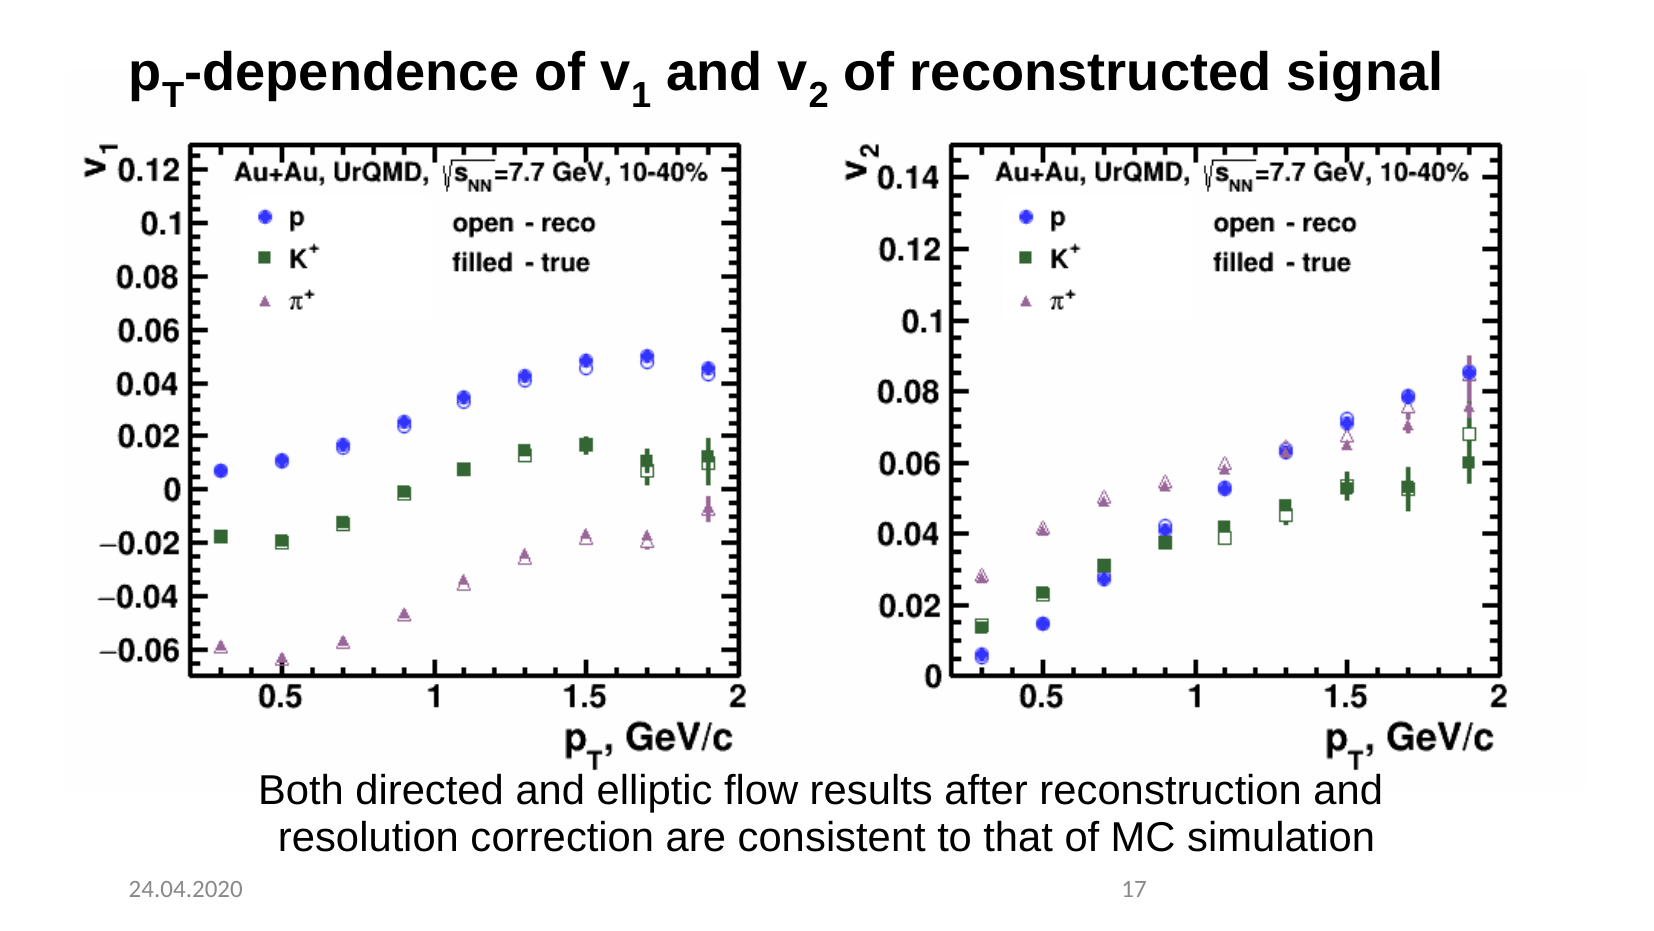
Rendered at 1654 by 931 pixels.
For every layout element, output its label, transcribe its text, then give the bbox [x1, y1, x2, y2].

text_box Both directed and elliptic flow results after reconstruction and resolution correction are consistent to that of MC simulation [54, 759, 1600, 868]
text_box 12 [1106, 862, 1602, 912]
text_box [82, 37, 1571, 193]
text_box 24.04.2020 [113, 868, 486, 912]
picture [66, 68, 1588, 759]
text_box pT-dependence of v1 and v2 of reconstructed signal [113, 23, 1654, 120]
